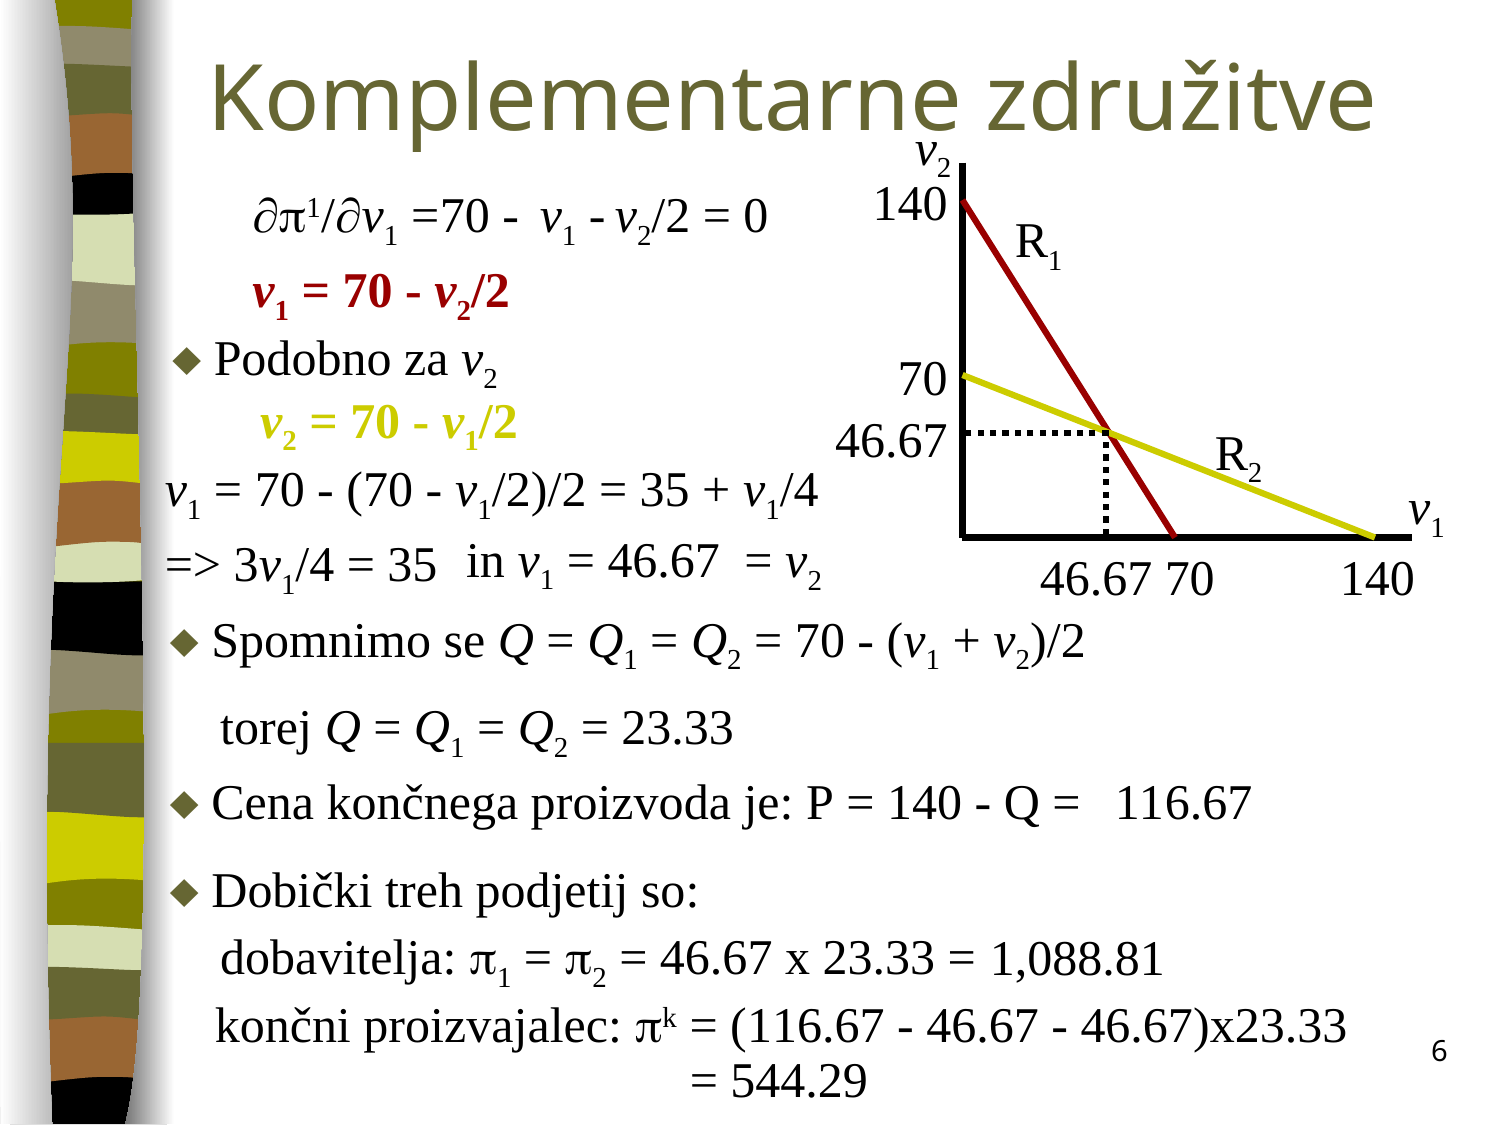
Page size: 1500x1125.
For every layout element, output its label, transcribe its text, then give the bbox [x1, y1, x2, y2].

text_box 140 [928, 189, 941, 219]
text_box 140 [849, 188, 963, 238]
text_box dobavitelja: 1 = 2 = 46.67 x 23.33 = [205, 917, 974, 984]
text_box = v2 [729, 520, 880, 599]
text_box  Podobno za v2 [157, 317, 833, 402]
text_box => 3v1/4 = 35 [149, 524, 451, 608]
text_box R2 [1200, 412, 1351, 497]
text_box 70 [1201, 564, 1208, 594]
text_box  Spomnimo se Q = Q1 = Q2 = 70 - (v1 + v2)/2 [155, 599, 1126, 684]
text_box = 544.29 [675, 1040, 976, 1116]
text_box  Dobički treh podjetij so: [155, 849, 951, 926]
text_box 116.67 [1100, 761, 1388, 838]
text_box 70 - [424, 188, 524, 249]
text_box v2 [963, 188, 1000, 192]
text_box v1 [1393, 467, 1500, 551]
text_box 140 [901, 193, 913, 209]
text_box v1 = 70 - (70 - v1/2)/2 = 35 + v1/4 [149, 449, 876, 524]
text_box 70 [1201, 537, 1251, 613]
text_box R1 [999, 199, 1151, 284]
text_box 1,088.81 [974, 917, 1313, 984]
text_box v2/2 = 0 [600, 188, 813, 259]
text_box končni proizvajalec: k = (116.67 - 46.67 - 46.67)x23.33 [200, 984, 1388, 1061]
title Komplementarne združitve [192, 0, 1468, 188]
text_box 46.67 [1024, 537, 1201, 613]
text_box in v1 = 46.67 [451, 519, 802, 599]
text_box v2 = 70 - v1/2 [245, 380, 608, 449]
text_box torej Q = Q1 = Q2 = 23.33 [205, 687, 1031, 762]
text_box 140 [1325, 537, 1451, 613]
text_box <number> [1149, 1025, 1463, 1101]
text_box 46.67 [799, 399, 963, 476]
text_box  Cena končnega proizvoda je: P = 140 - Q = [155, 762, 1100, 838]
text_box v1 = 70 - v2/2 [237, 249, 601, 317]
text_box 1/v1 = [187, 174, 424, 259]
text_box v1 - [524, 188, 600, 249]
text_box 70 [874, 337, 963, 399]
